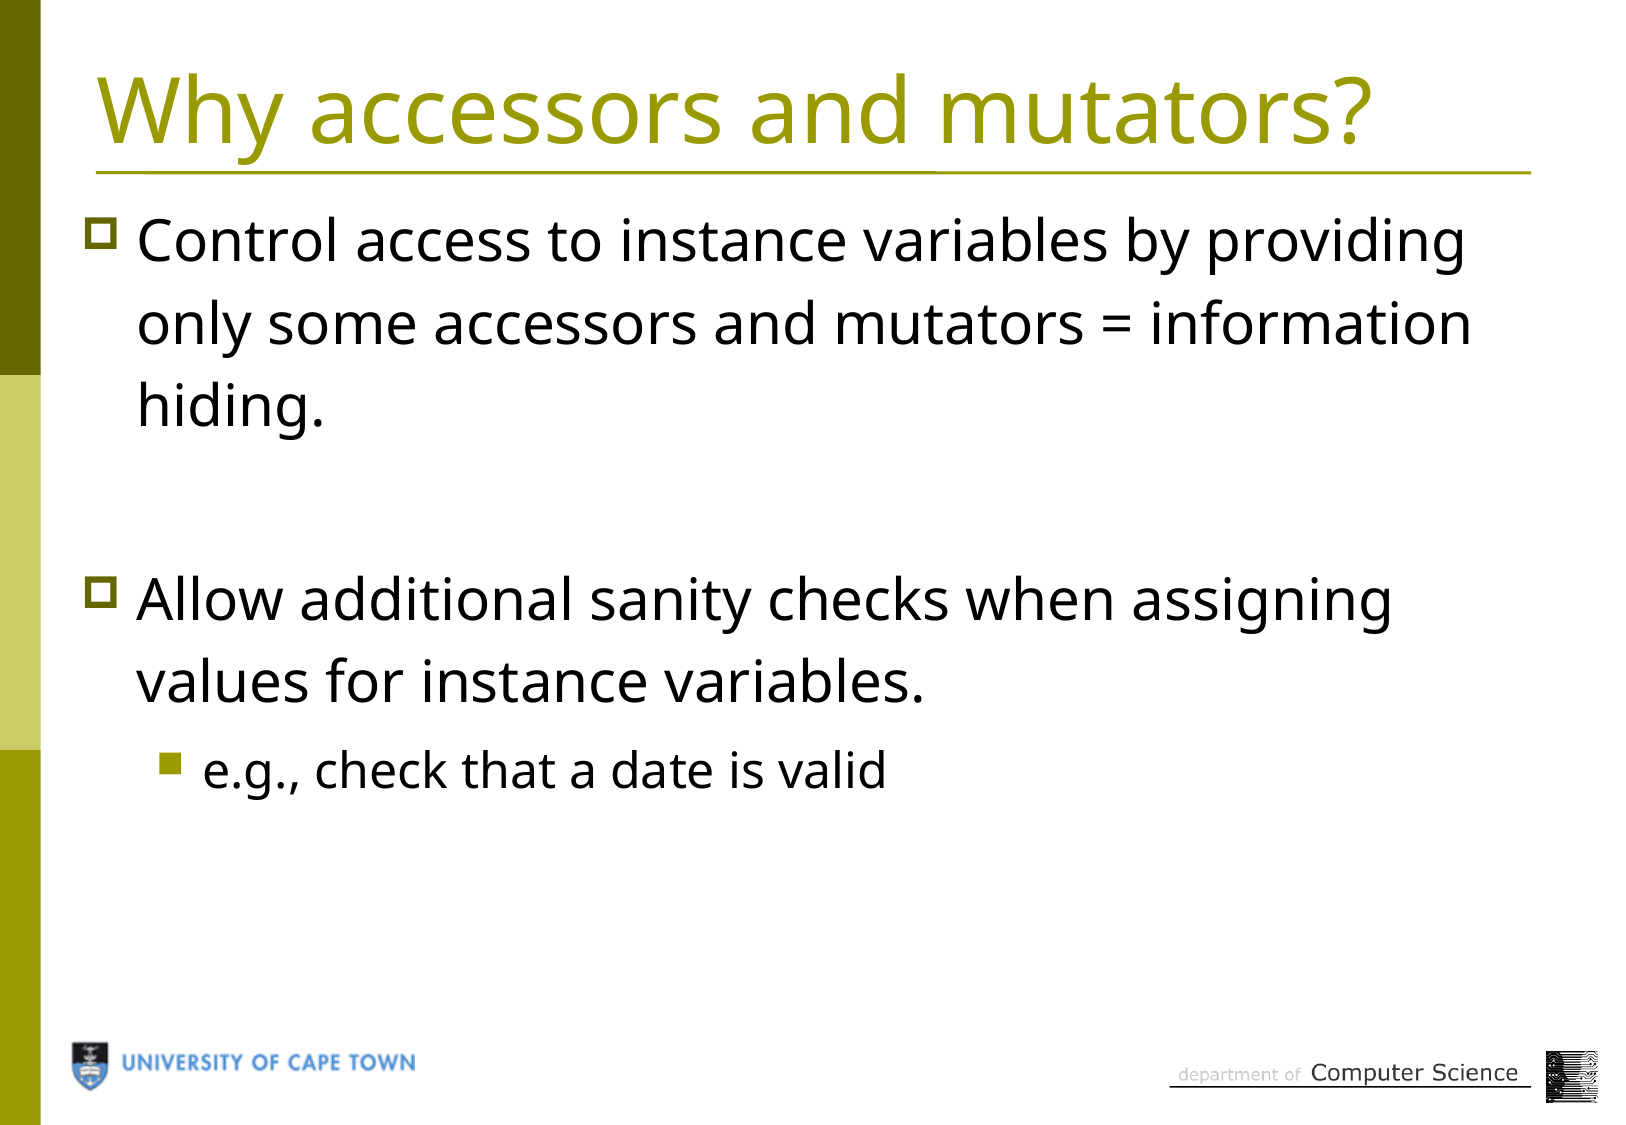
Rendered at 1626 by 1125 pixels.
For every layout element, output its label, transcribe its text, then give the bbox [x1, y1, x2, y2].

picture [61, 1024, 415, 1103]
picture [1546, 1051, 1598, 1103]
picture [1169, 1043, 1532, 1091]
list Control access to instance variables by providing only some accessors and mutators = information hiding. Allow additional sanity checks when assigning values for instance variables. e.g., check that a date is valid [81, 196, 1543, 991]
title Why accessors and mutators? [81, 14, 1543, 172]
